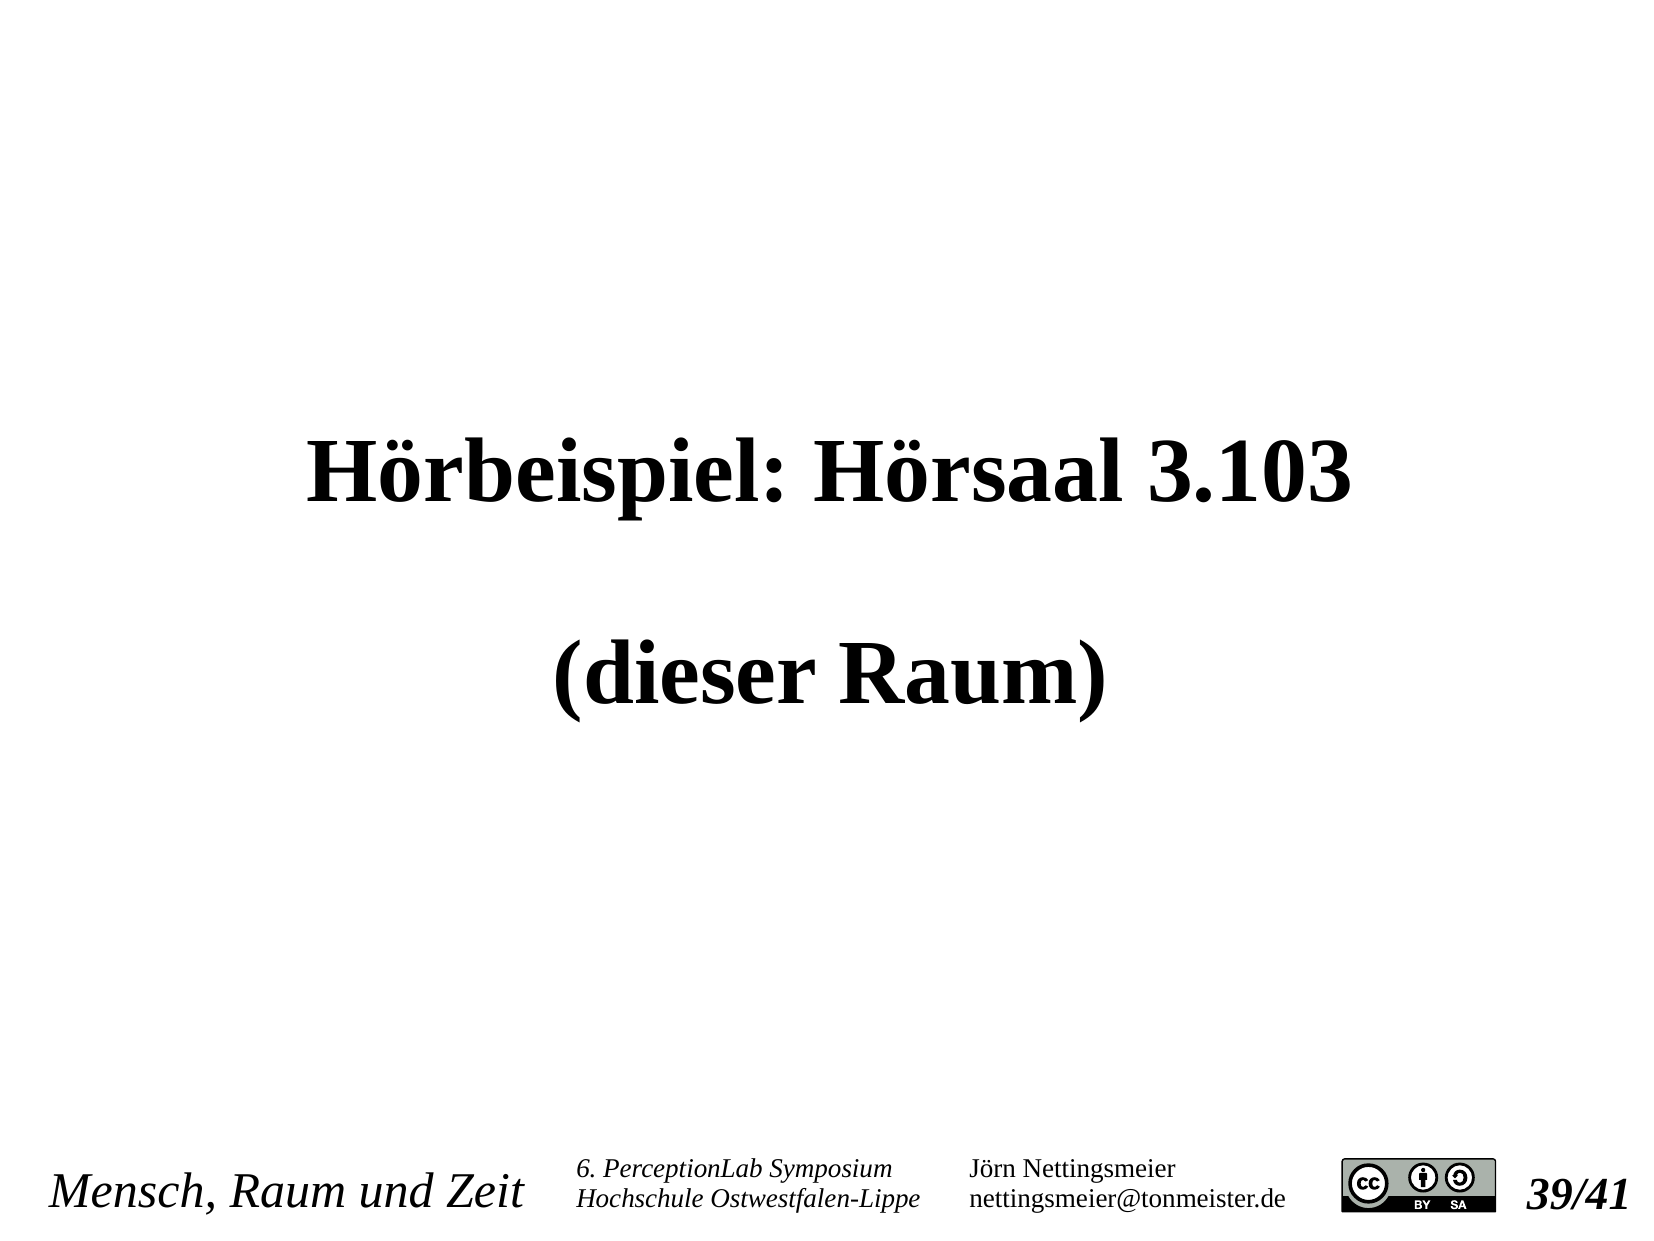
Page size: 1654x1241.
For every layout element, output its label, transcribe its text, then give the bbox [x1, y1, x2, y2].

title Hörbeispiel: Hörsaal 3.103 (dieser Raum) [86, 391, 1576, 752]
